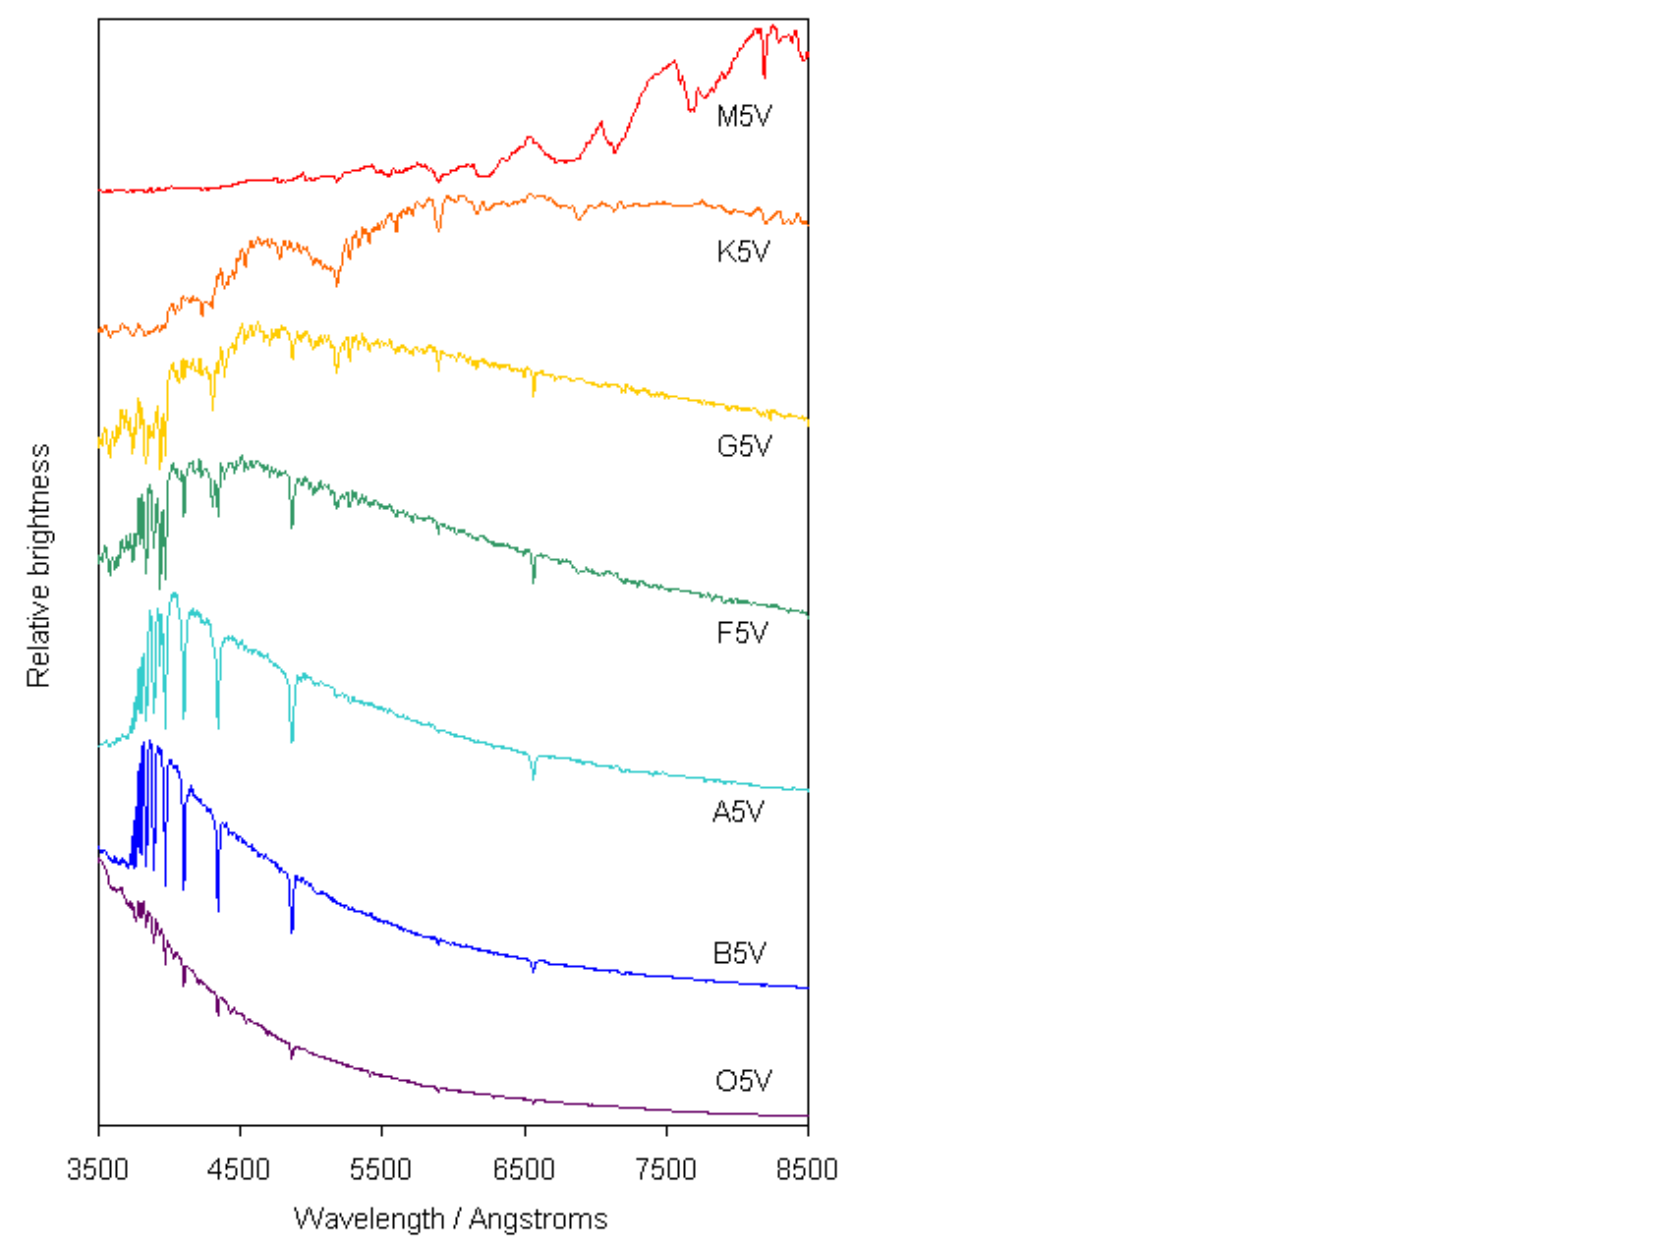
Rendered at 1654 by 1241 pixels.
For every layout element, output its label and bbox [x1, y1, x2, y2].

picture [0, 0, 853, 1241]
